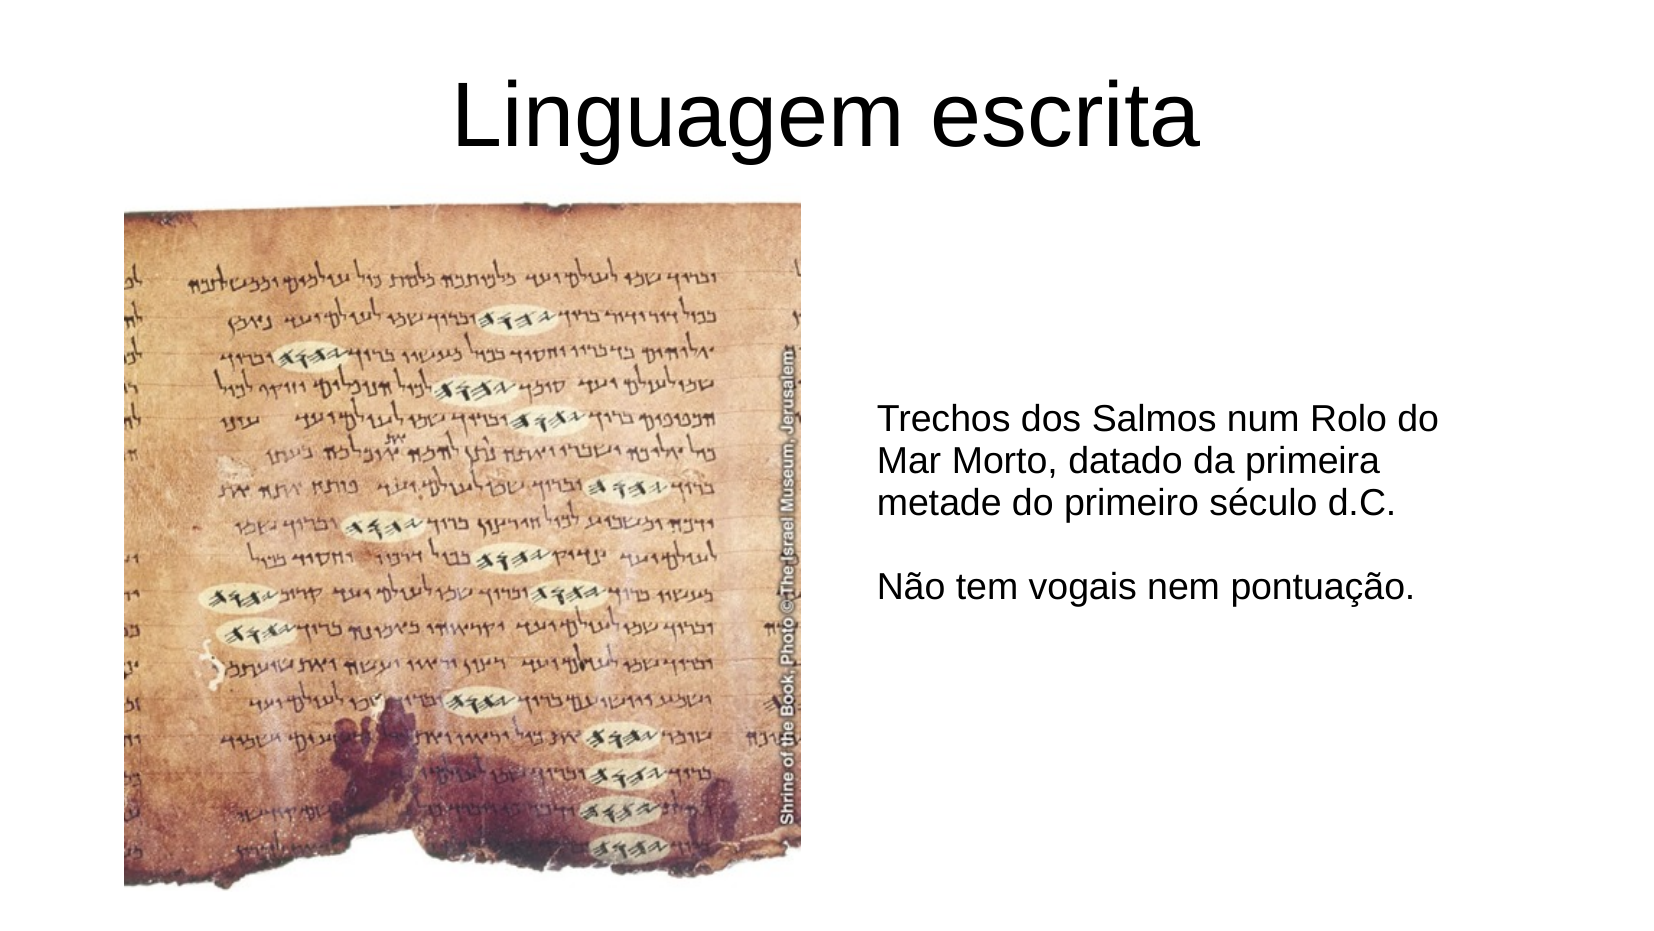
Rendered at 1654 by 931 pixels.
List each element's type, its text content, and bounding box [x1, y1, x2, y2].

text_box Trechos dos Salmos num Rolo do Mar Morto, datado da primeira metade do primeiro século d.C. Não tem vogais nem pontuação. [862, 389, 1477, 615]
picture [124, 183, 801, 892]
title Linguagem escrita [82, 37, 1571, 193]
